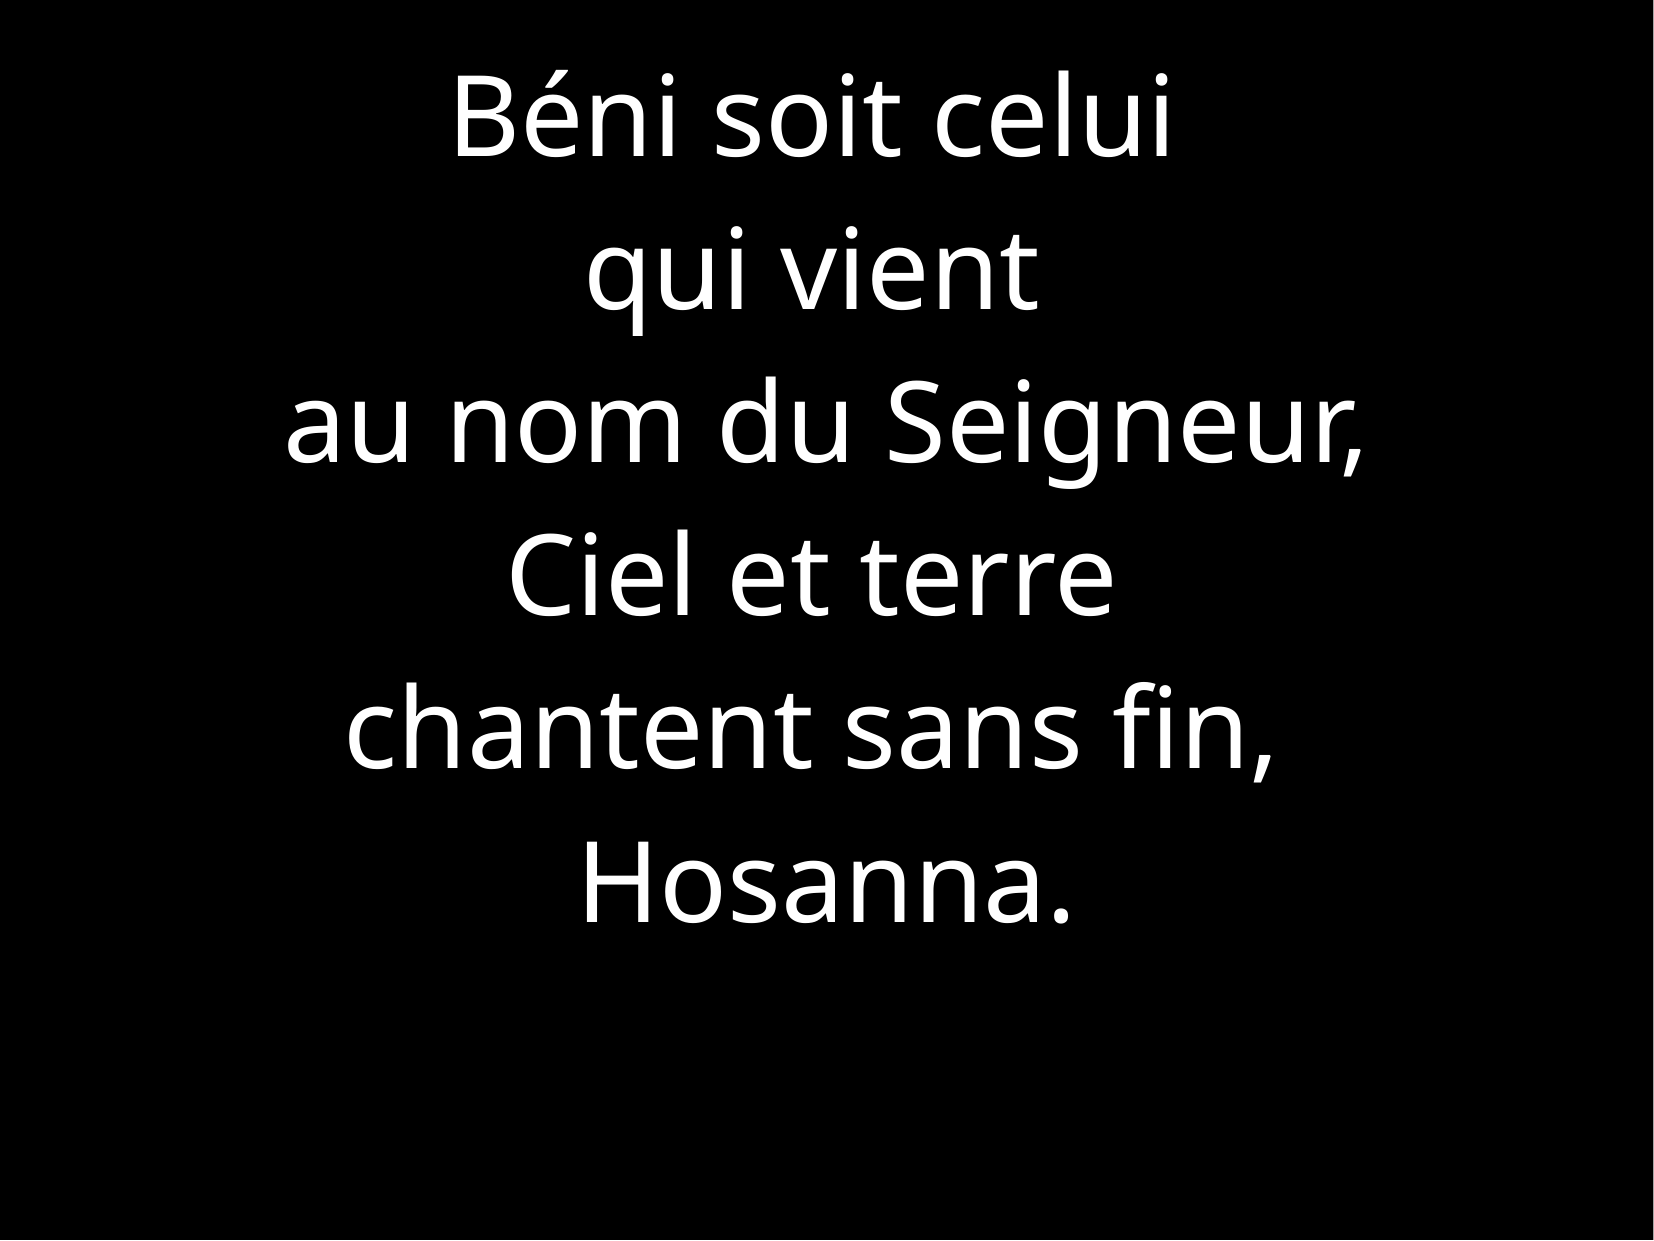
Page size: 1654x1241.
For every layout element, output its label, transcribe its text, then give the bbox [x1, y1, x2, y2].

subtitle Béni soit celui qui vient au nom du Seigneur, Ciel et terre chantent sans fin, Hosanna. [82, 23, 1571, 1121]
